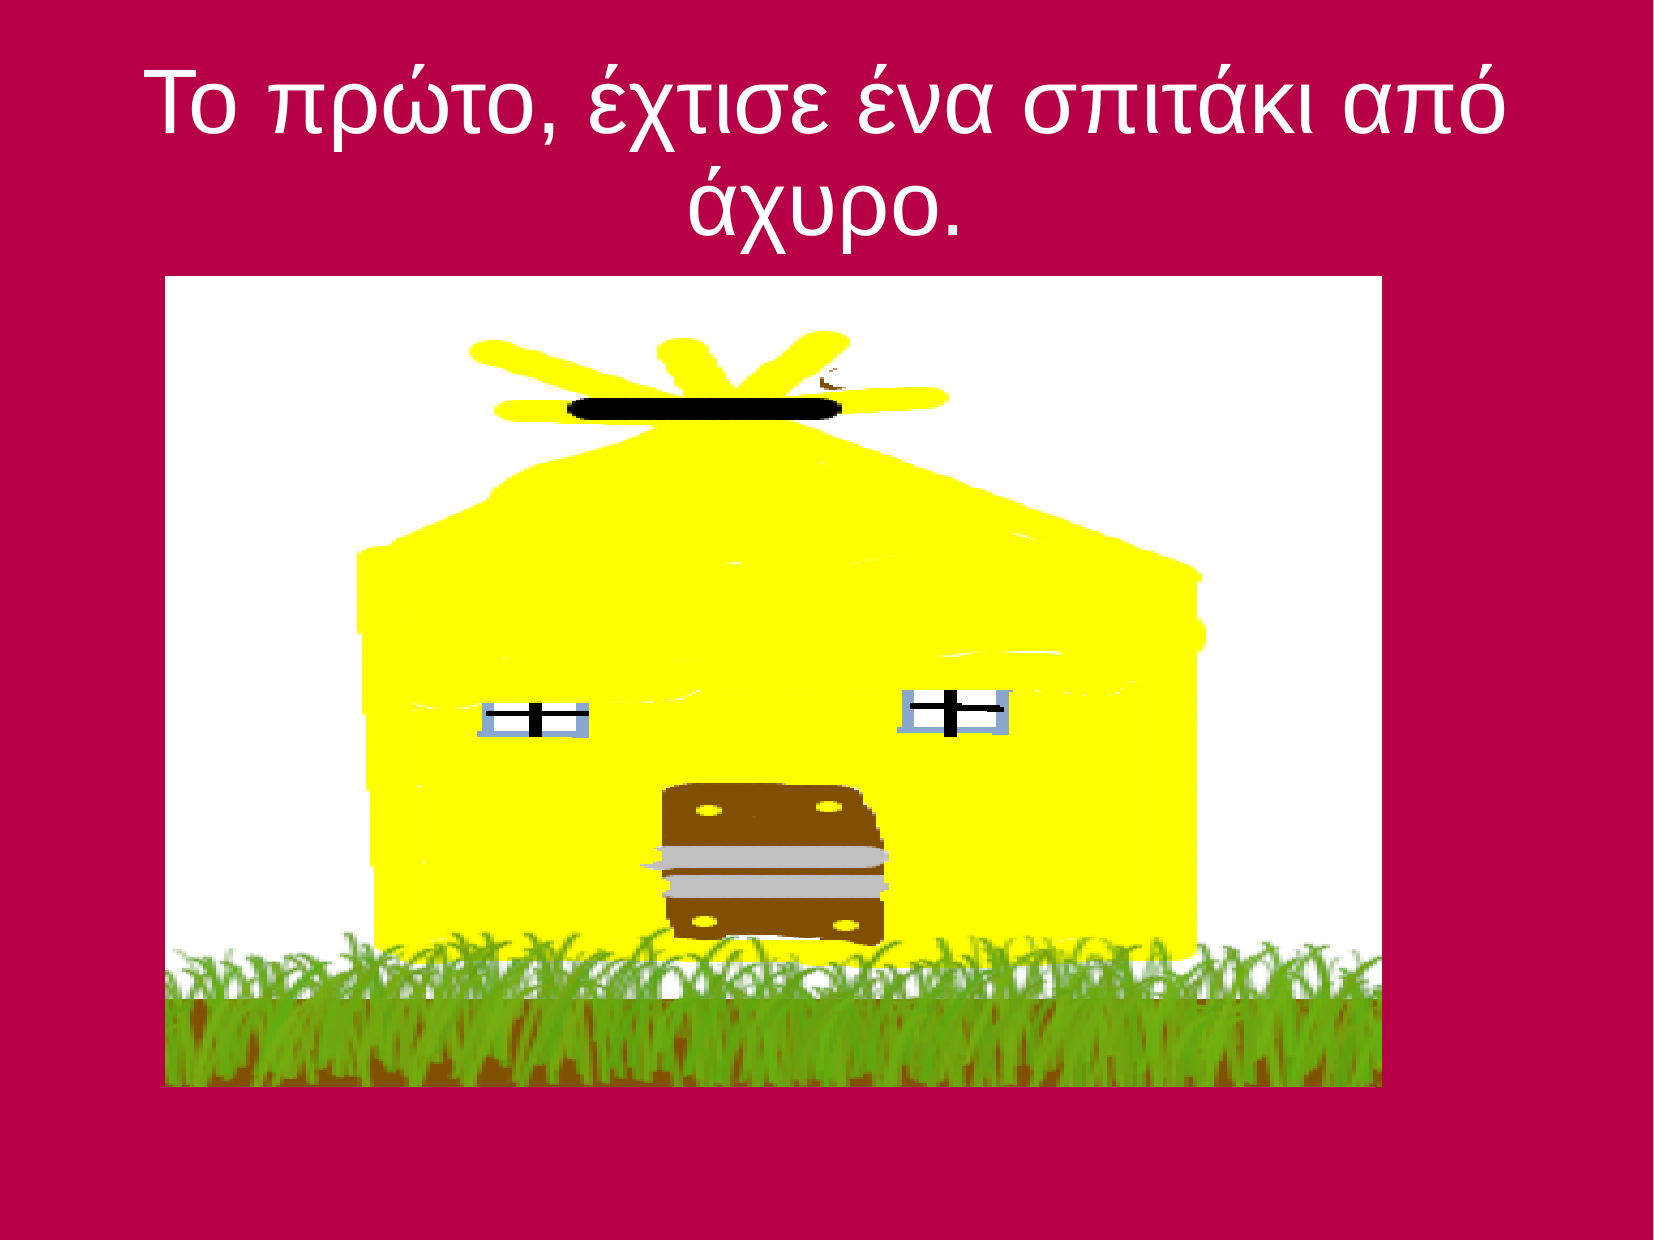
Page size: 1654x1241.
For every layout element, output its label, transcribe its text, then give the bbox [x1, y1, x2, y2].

title Το πρώτο, έχτισε ένα σπιτάκι από άχυρο. [82, 49, 1571, 257]
picture [165, 276, 1382, 1087]
